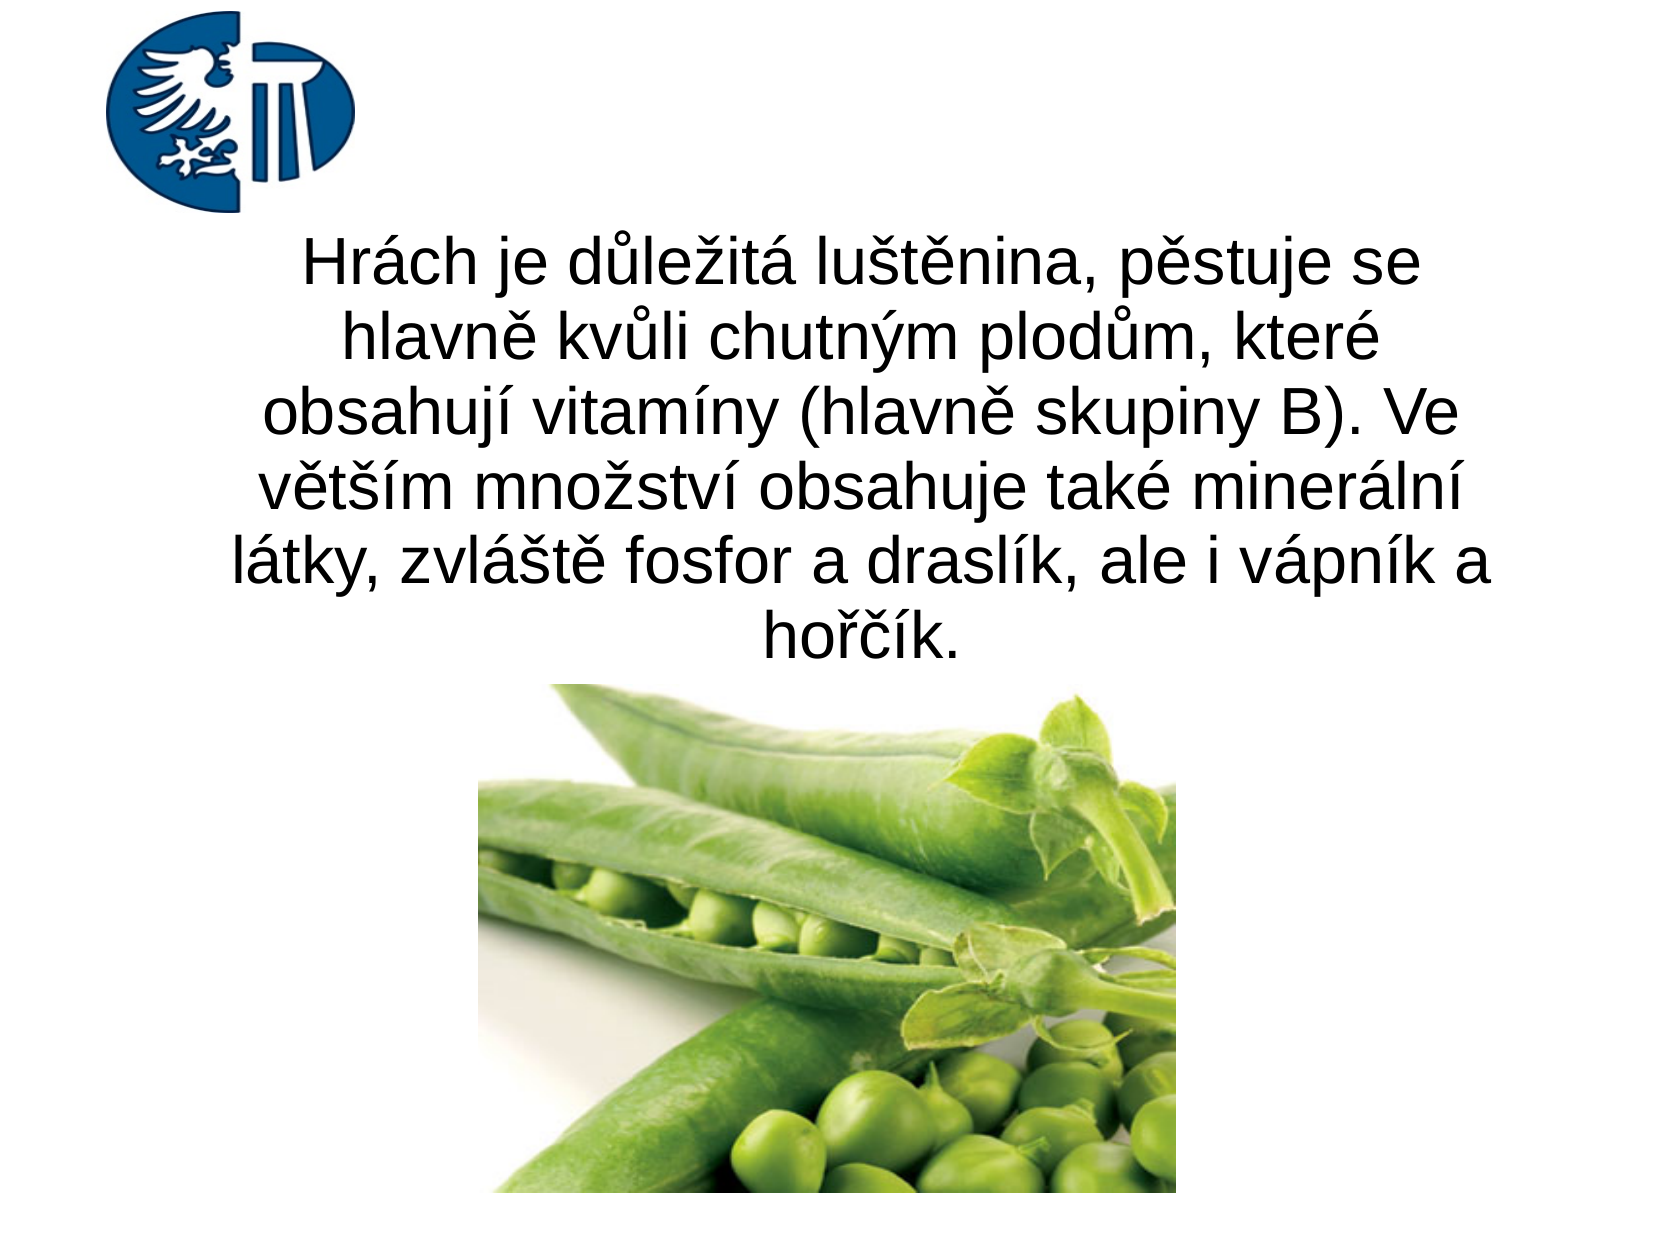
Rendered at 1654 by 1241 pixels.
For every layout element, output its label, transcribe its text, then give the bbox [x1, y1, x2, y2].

picture [106, 11, 355, 213]
picture [478, 684, 1176, 1193]
text_box Hrách je důležitá luštěnina, pěstuje se hlavně kvůli chutným plodům, které obsahují vitamíny (hlavně skupiny B). Ve větším množství obsahuje také minerální látky, zvláště fosfor a draslík, ale i vápník a hořčík. [141, 224, 1512, 745]
